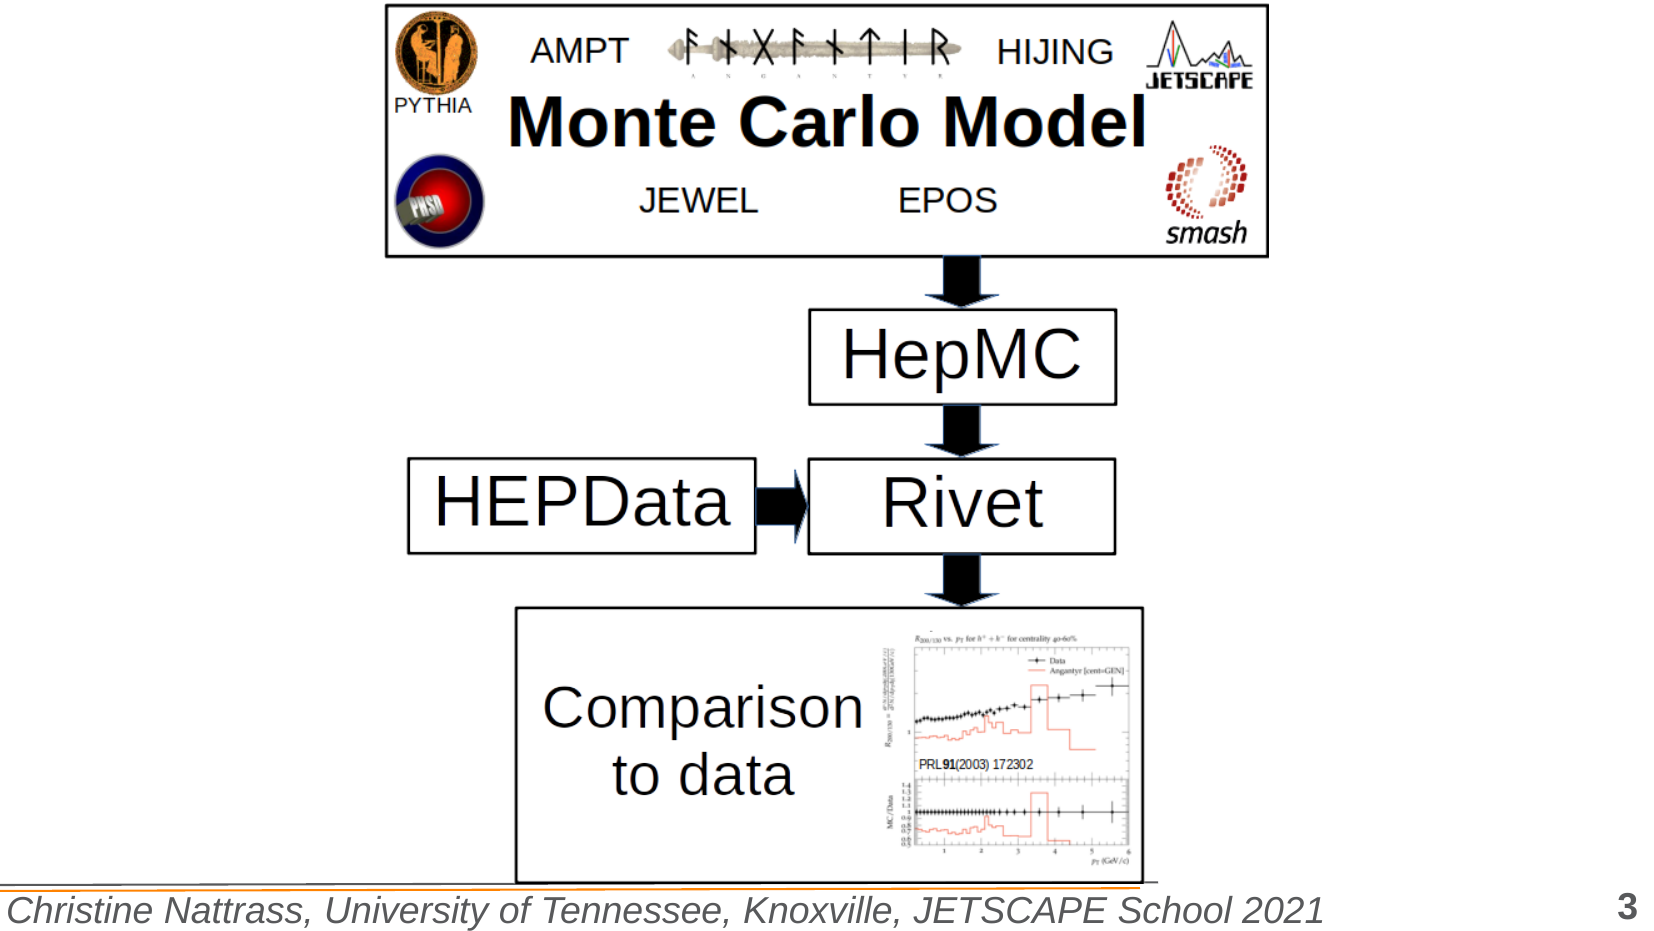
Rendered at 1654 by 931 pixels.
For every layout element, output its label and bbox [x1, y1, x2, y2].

picture [384, 3, 1269, 884]
